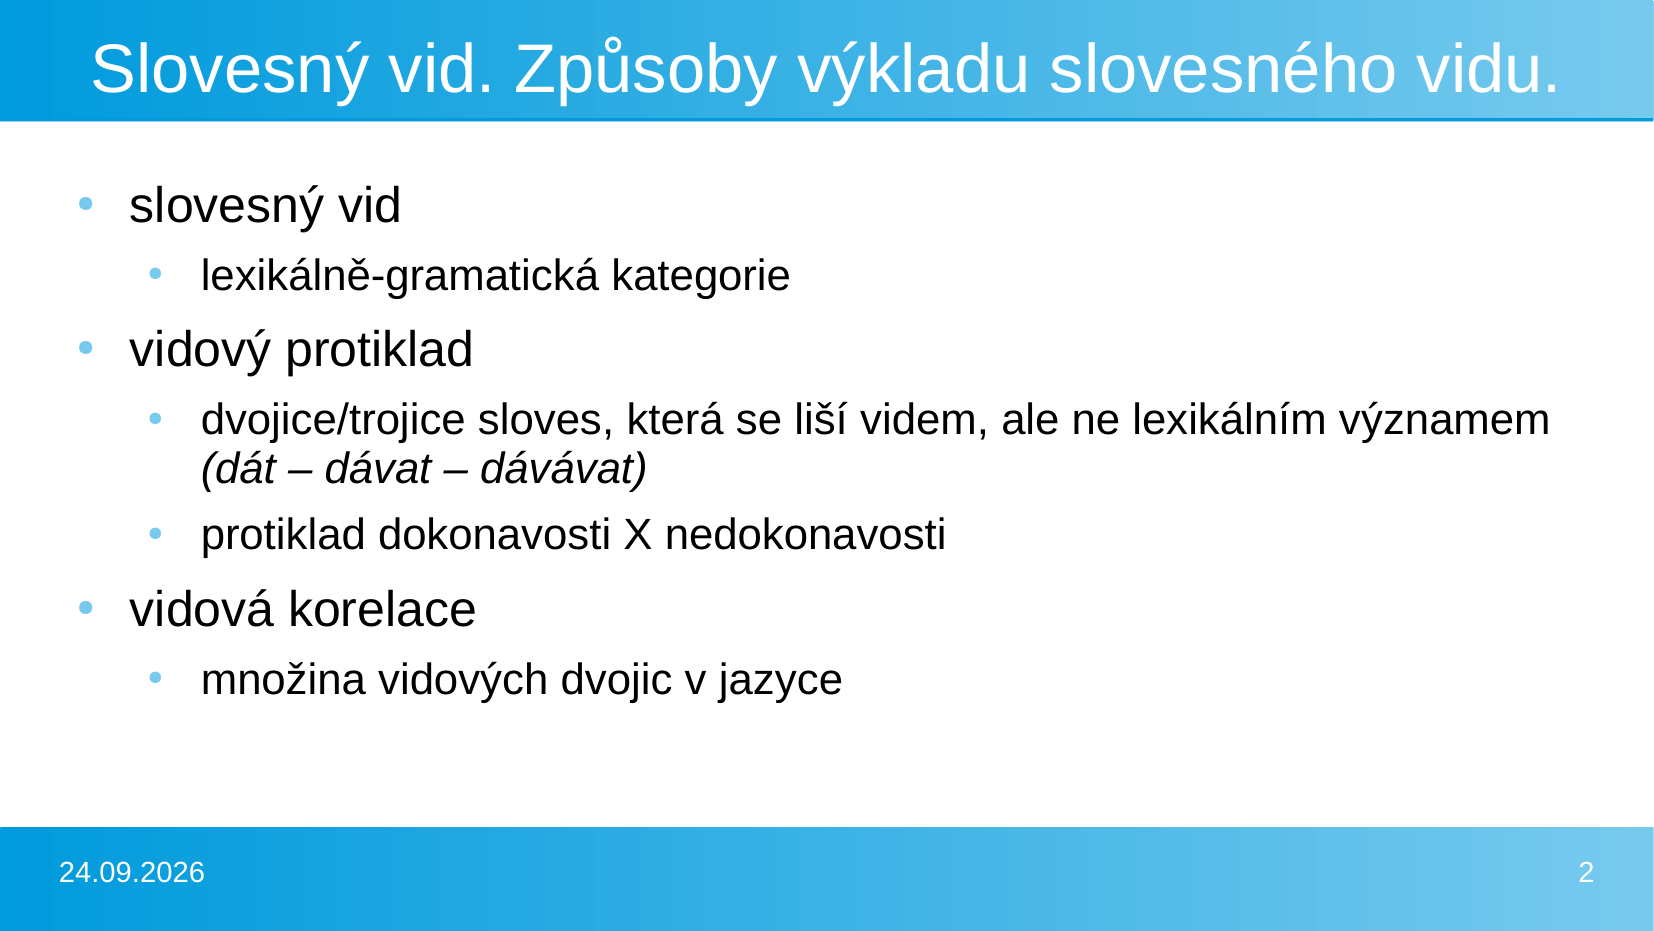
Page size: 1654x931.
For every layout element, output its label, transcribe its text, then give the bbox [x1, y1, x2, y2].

title Slovesný vid. Způsoby výkladu slovesného vidu. [59, 29, 1595, 108]
list slovesný vid lexikálně-gramatická kategorie vidový protiklad dvojice/trojice sloves, která se liší videm, ale ne lexikálním významem (dát – dávat – dávávat) protiklad dokonavosti X nedokonavosti vidová korelace množina vidových dvojic v jazyce [59, 177, 1595, 768]
